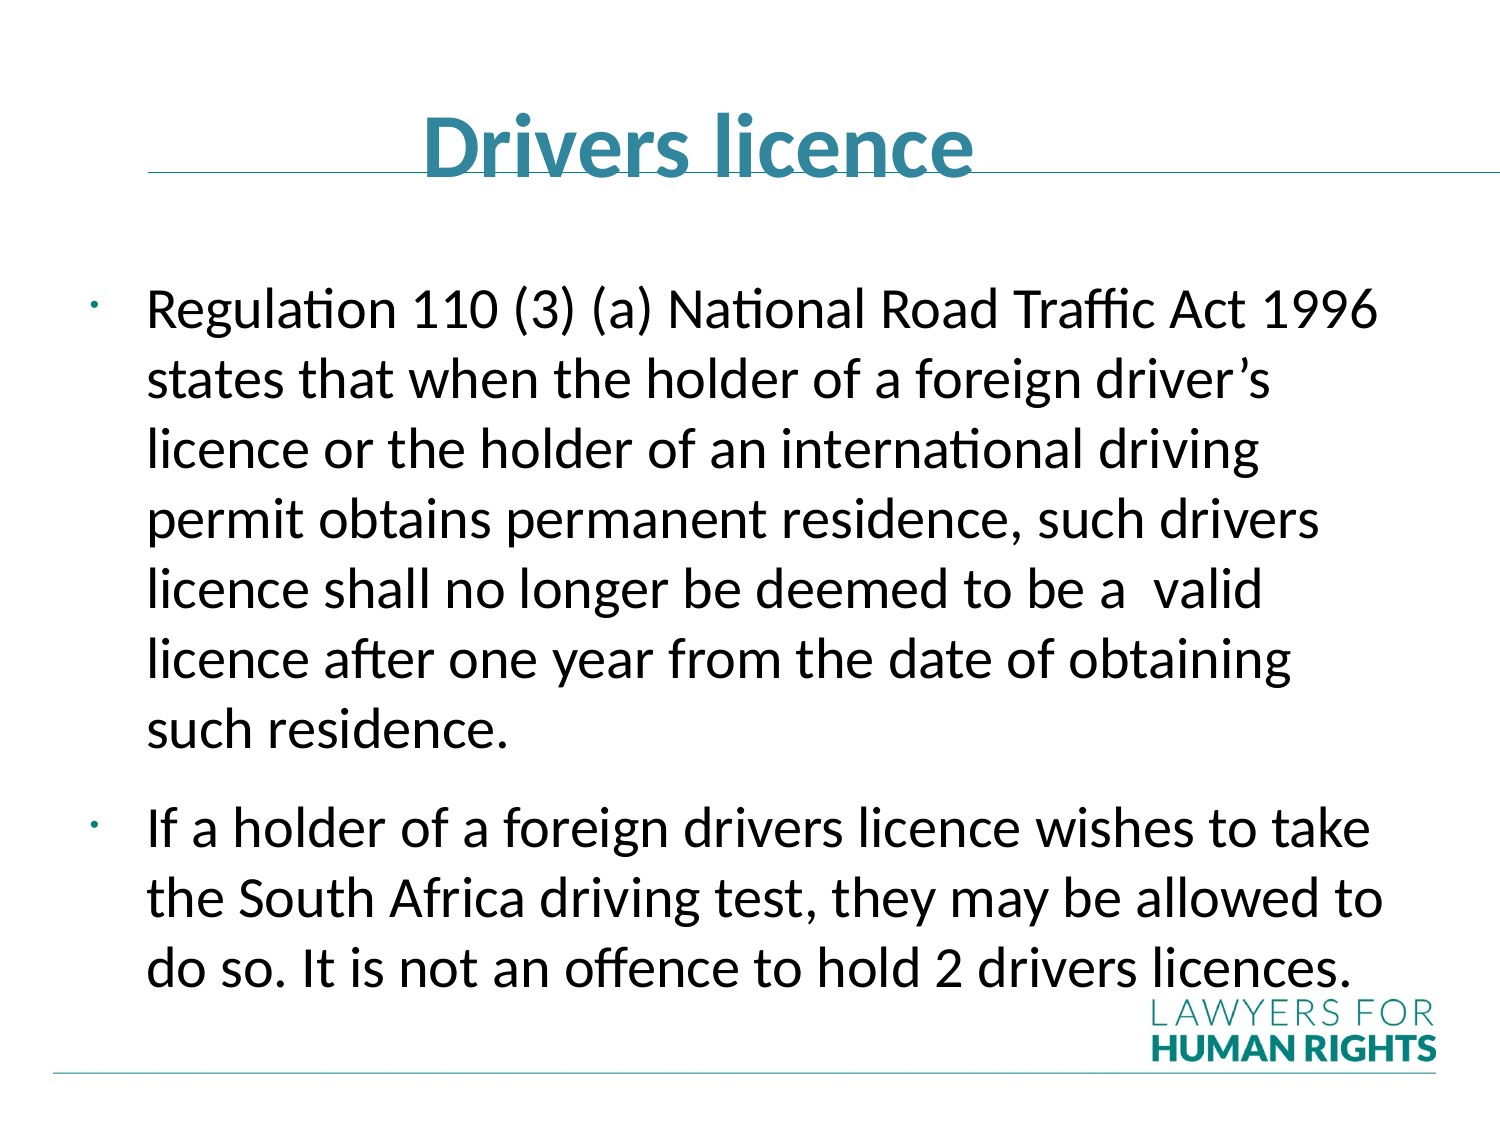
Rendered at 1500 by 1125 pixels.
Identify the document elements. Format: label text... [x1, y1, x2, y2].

title Drivers licence [123, 78, 1296, 197]
picture [53, 999, 1436, 1074]
list Regulation 110 (3) (a) National Road Traffic Act 1996 states that when the holder of a foreign driver’s licence or the holder of an international driving permit obtains permanent residence, such drivers licence shall no longer be deemed to be a valid licence after one year from the date of obtaining such residence. If a holder of a foreign drivers licence wishes to take the South Africa driving test, they may be allowed to do so. It is not an offence to hold 2 drivers licences. [75, 262, 1425, 1035]
